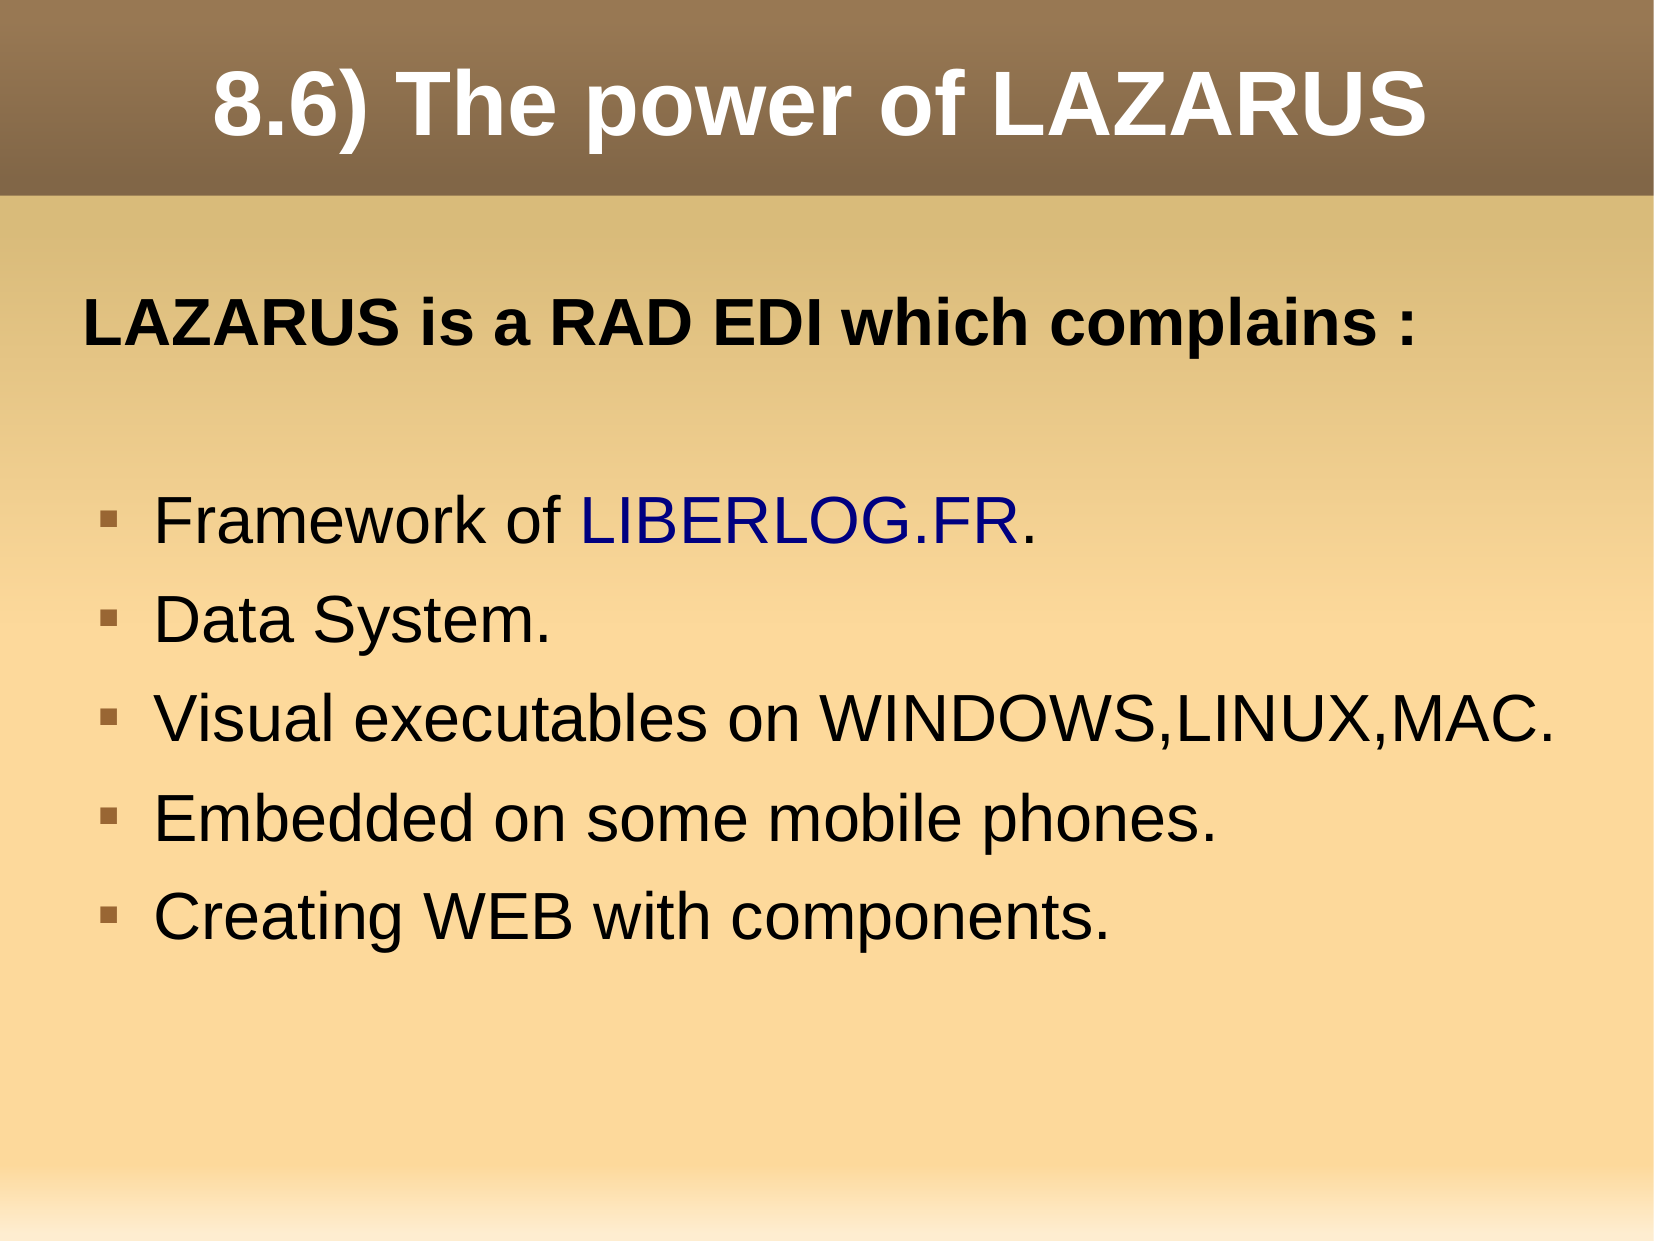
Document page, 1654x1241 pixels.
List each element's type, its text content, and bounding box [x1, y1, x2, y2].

list LAZARUS is a RAD EDI which complains : Framework of LIBERLOG.FR. Data System. Visual executables on WINDOWS,LINUX,MAC. Embedded on some mobile phones. Creating WEB with components. [82, 290, 1571, 1109]
picture [0, 0, 1654, 1241]
title 8.6) The power of LAZARUS [76, 0, 1565, 208]
